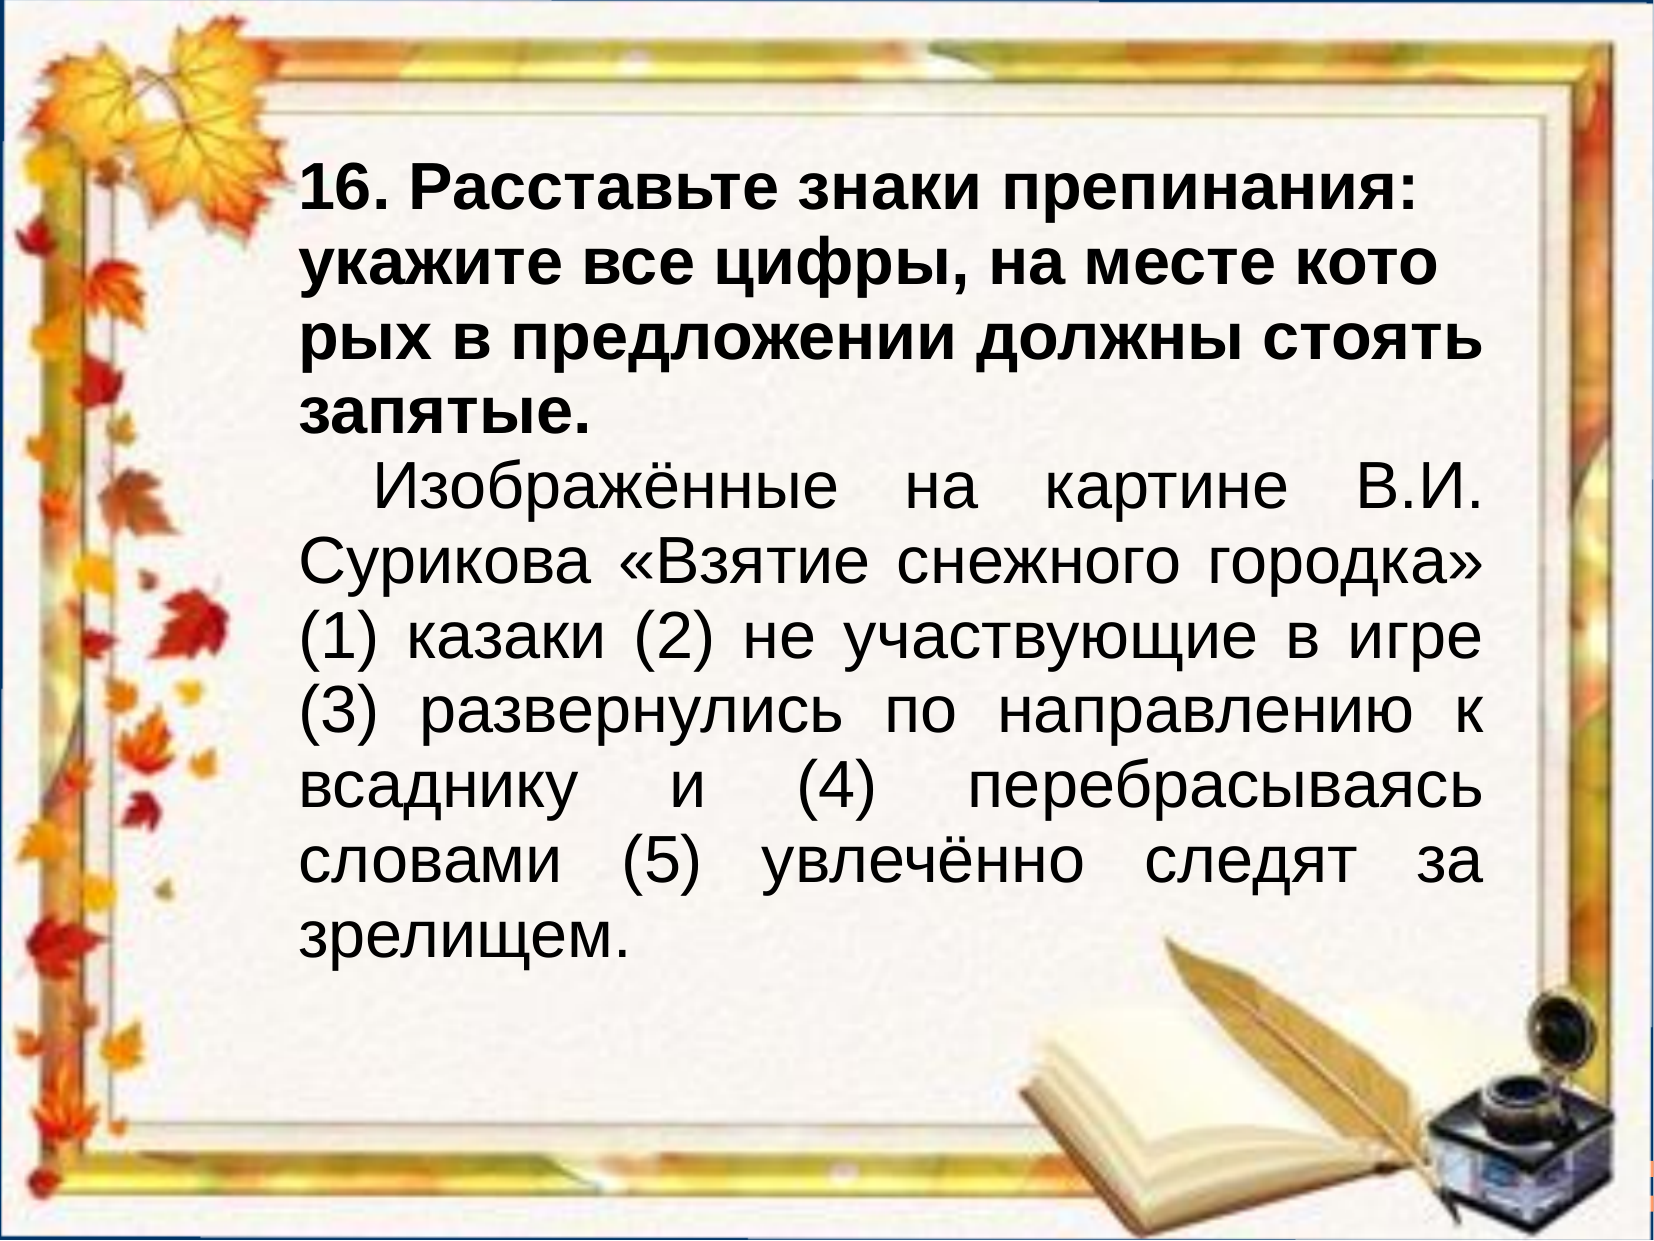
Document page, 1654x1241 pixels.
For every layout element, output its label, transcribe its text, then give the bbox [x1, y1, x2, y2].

picture [0, 0, 1654, 1241]
text_box 16. Расставьте знаки препинания: укажите все цифры, на месте кото­рых в предложении должны стоять запятые. Изображённые на картине В.И. Сурикова «Взятие снежного городка» (1) казаки (2) не участвующие в игре (3) развернулись по направлению к всаднику и (4) перебрасываясь словами (5) увлечённо следят за зрелищем. [283, 141, 1536, 979]
